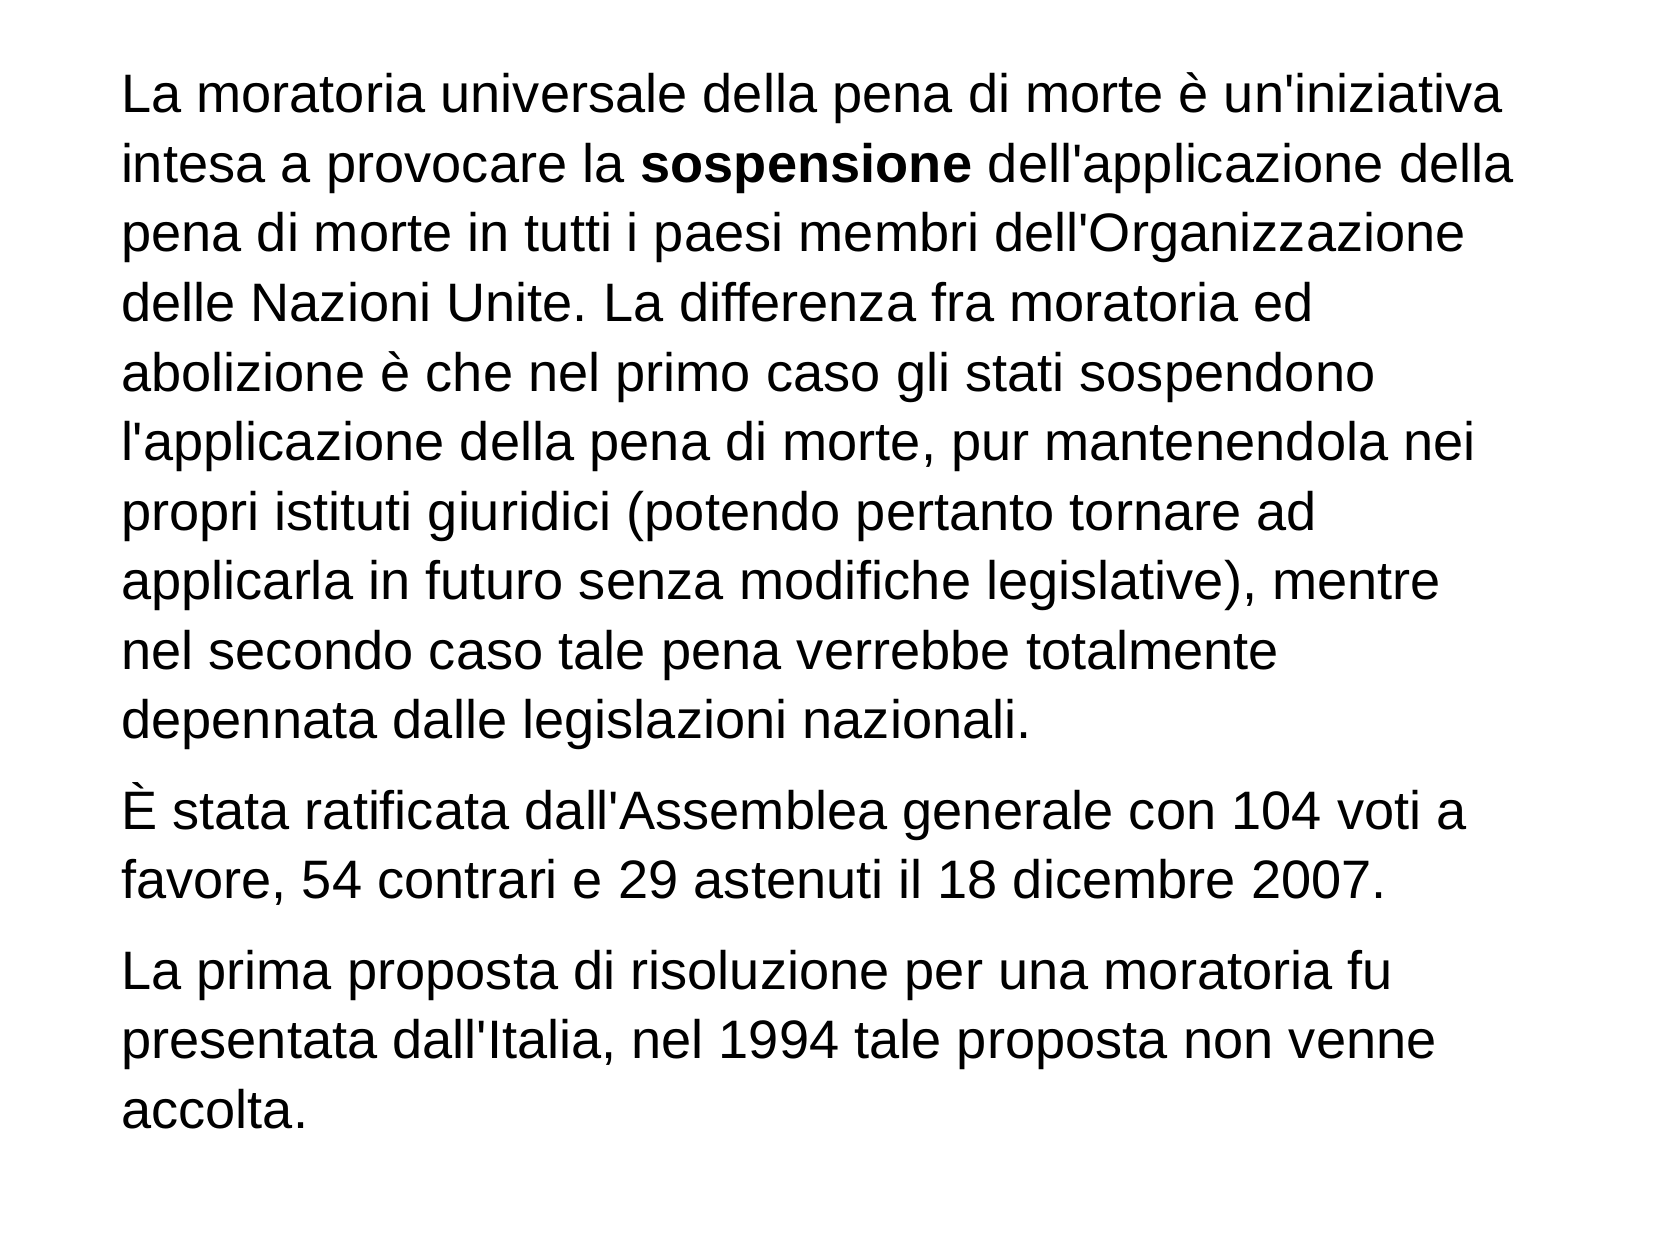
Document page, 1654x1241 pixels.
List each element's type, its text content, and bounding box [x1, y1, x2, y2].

text_box La moratoria universale della pena di morte è un'iniziativa intesa a provocare la sospensione dell'applicazione della pena di morte in tutti i paesi membri dell'Organizzazione delle Nazioni Unite. La differenza fra moratoria ed abolizione è che nel primo caso gli stati sospendono l'applicazione della pena di morte, pur mantenendola nei propri istituti giuridici (potendo pertanto tornare ad applicarla in futuro senza modifiche legislative), mentre nel secondo caso tale pena verrebbe totalmente depennata dalle legislazioni nazionali. È stata ratificata dall'Assemblea generale con 104 voti a favore, 54 contrari e 29 astenuti il 18 dicembre 2007. La prima proposta di risoluzione per una moratoria fu presentata dall'Italia, nel 1994 tale proposta non venne accolta. [106, 47, 1536, 1229]
